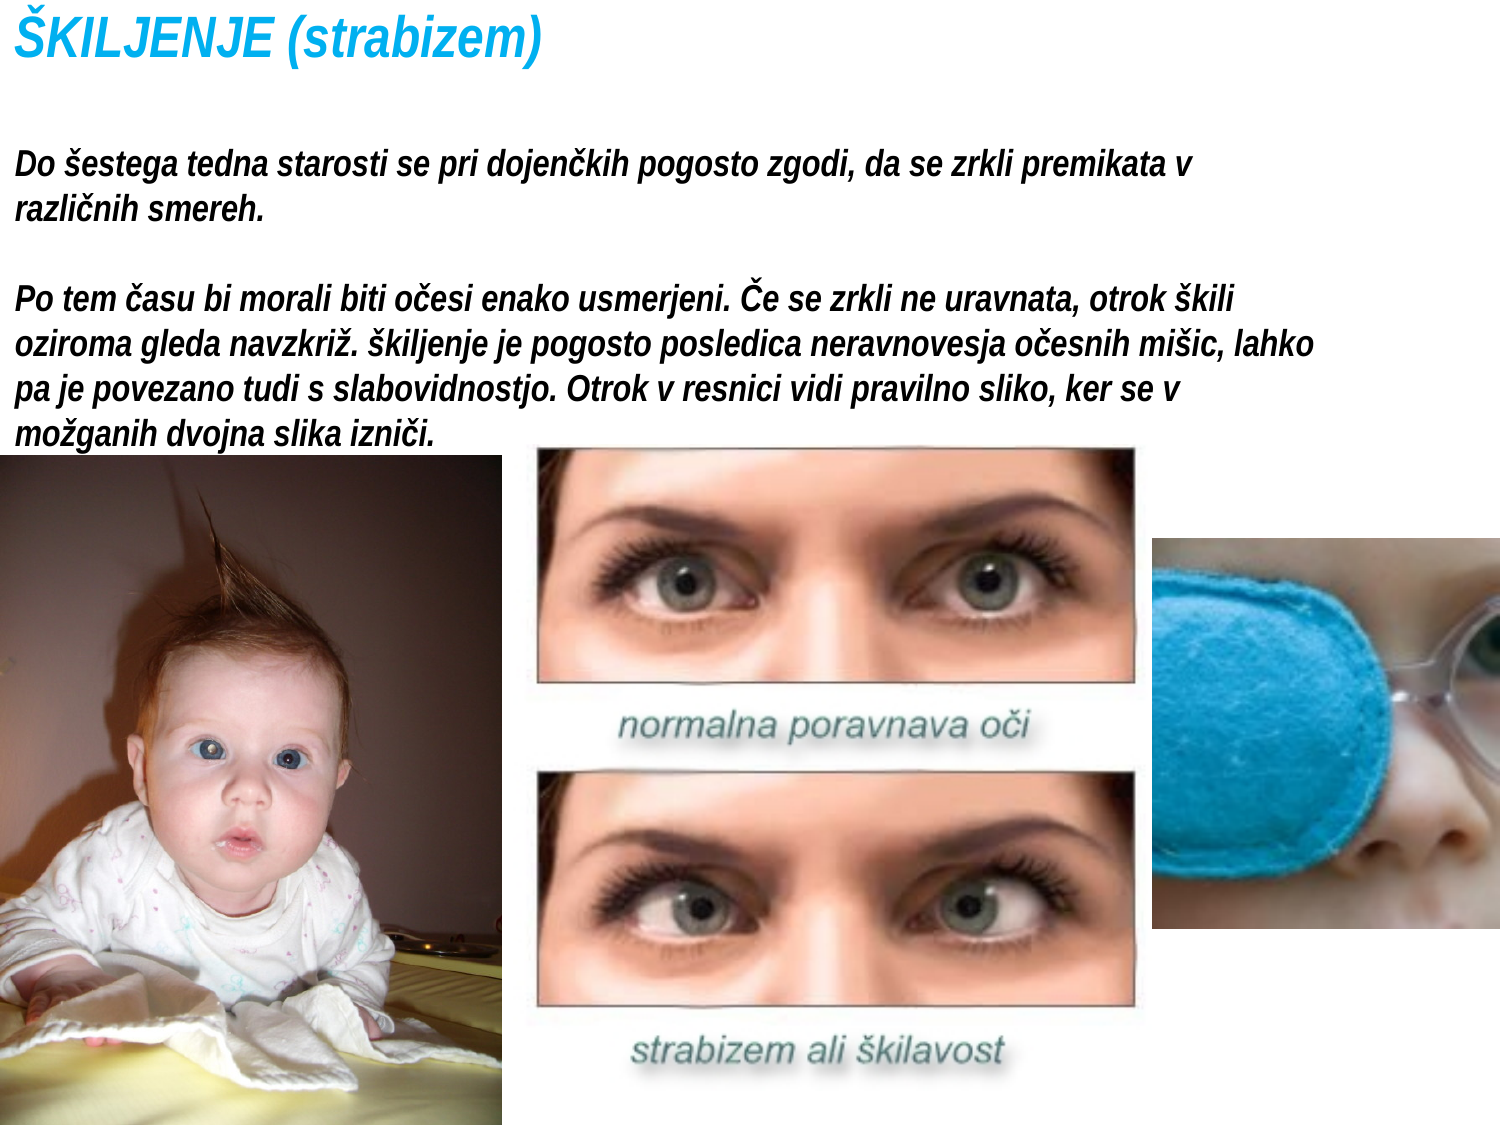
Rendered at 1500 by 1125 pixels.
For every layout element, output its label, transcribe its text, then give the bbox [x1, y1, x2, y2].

text_box ŠKILJENJE (strabizem) Do šestega tedna starosti se pri dojenčkih pogosto zgodi, da se zrkli premikata v različnih smereh. Po tem času bi morali biti očesi enako usmerjeni. Če se zrkli ne uravnata, otrok škili oziroma gleda navzkriž. škiljenje je pogosto posledica neravnovesja očesnih mišic, lahko pa je povezano tudi s slabovidnostjo. Otrok v resnici vidi pravilno sliko, ker se v možganih dvojna slika izniči. [0, 0, 1329, 501]
picture [513, 444, 1500, 1091]
picture [0, 455, 502, 1125]
